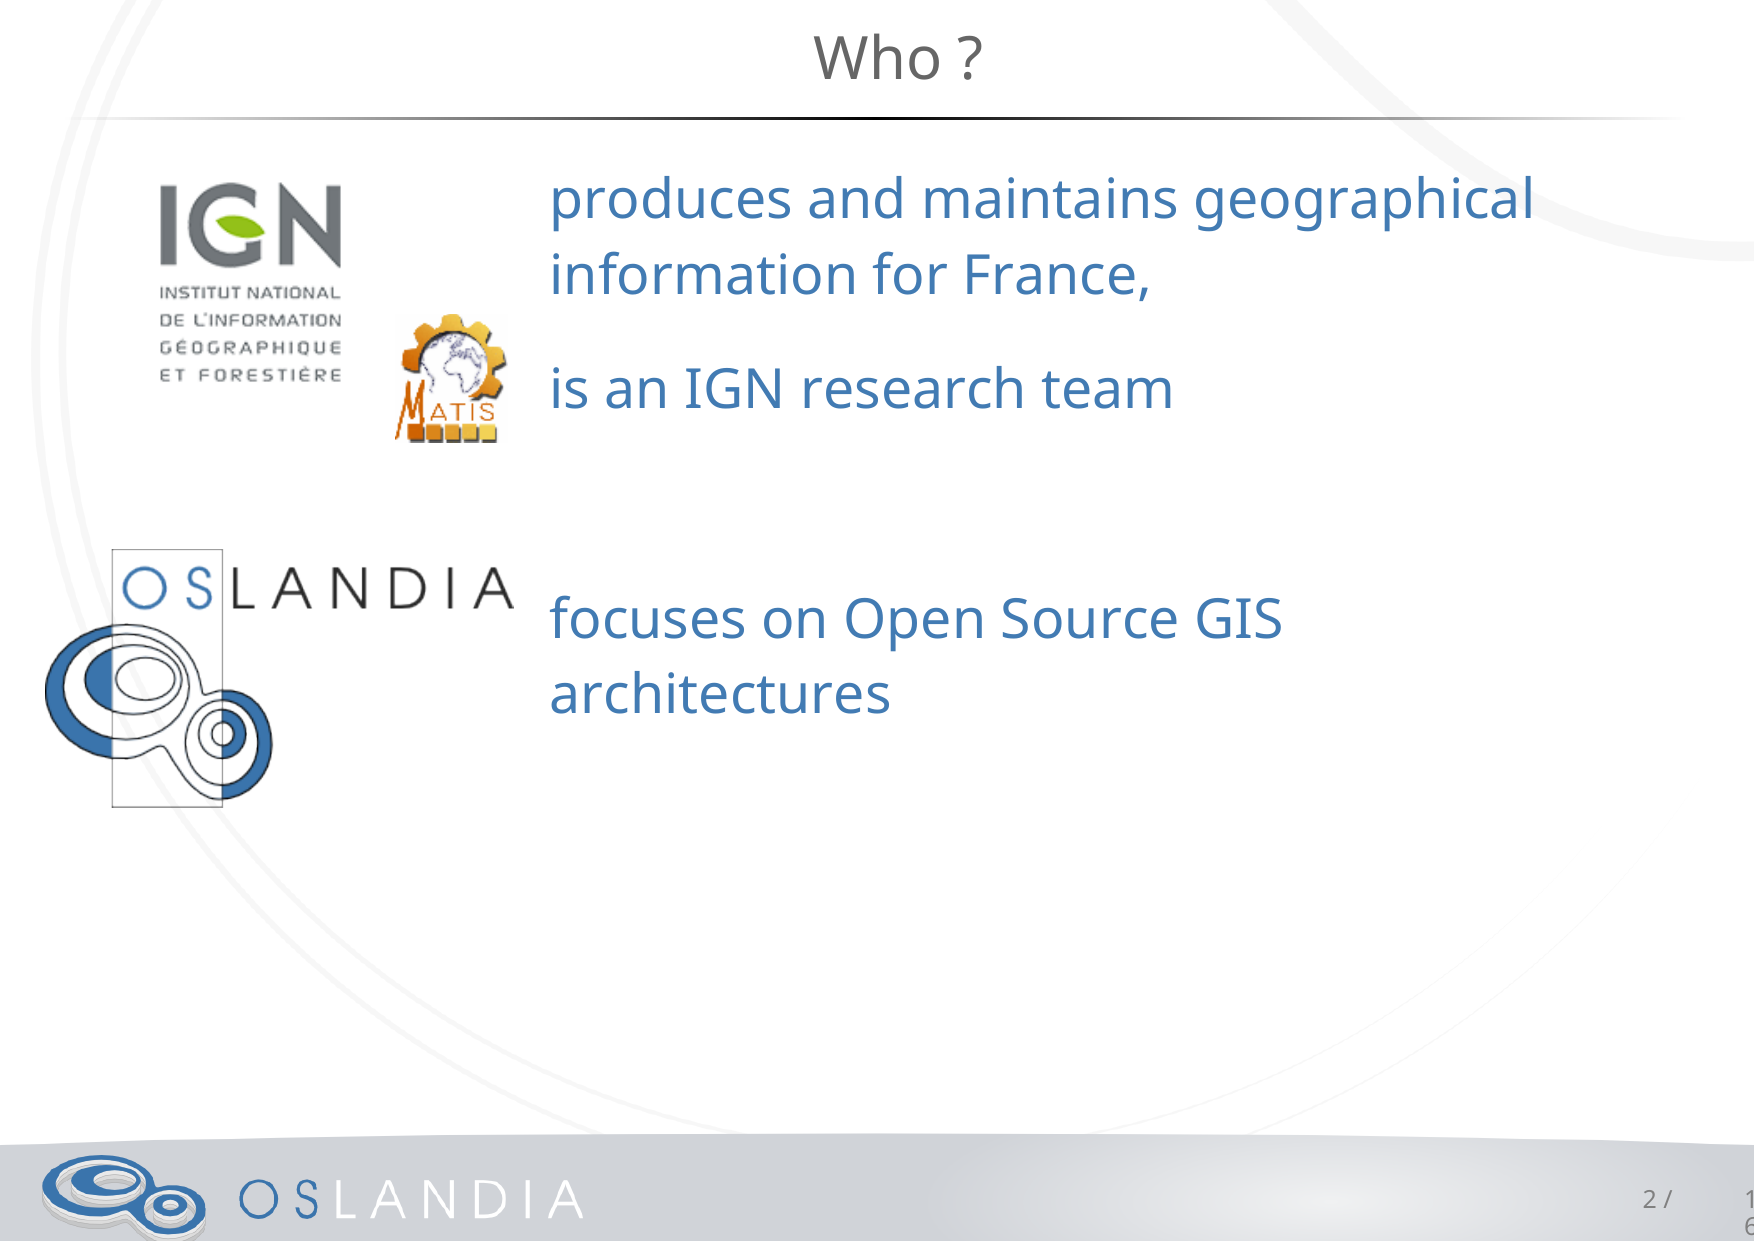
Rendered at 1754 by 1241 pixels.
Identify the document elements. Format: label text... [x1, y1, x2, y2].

picture [1748, 1226, 1754, 1233]
list produces and maintains geographical information for France, is an IGN research team focuses on Open Source GIS architectures [519, 159, 1607, 1077]
picture [0, 0, 1754, 1241]
title Who ? [31, 14, 1754, 98]
